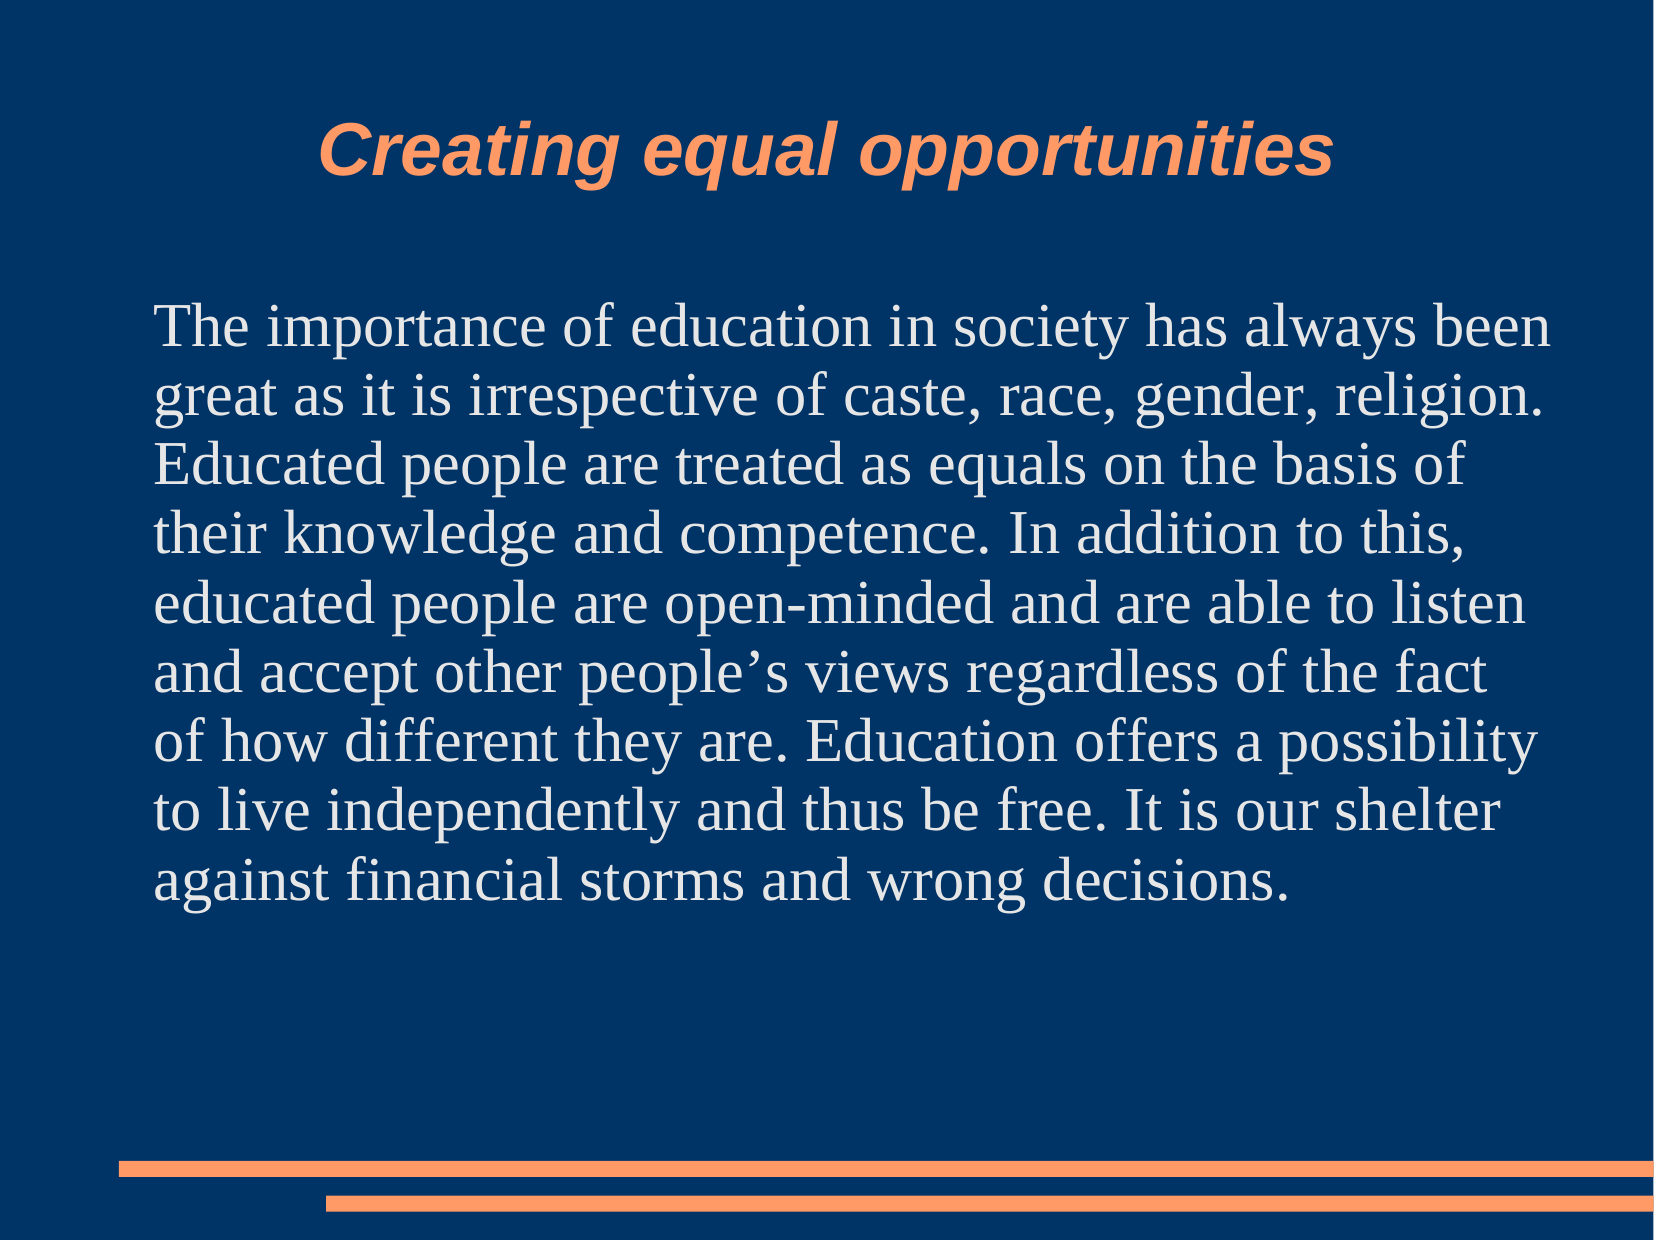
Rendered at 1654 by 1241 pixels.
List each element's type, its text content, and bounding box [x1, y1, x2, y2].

title Creating equal opportunities [121, 46, 1534, 254]
list The importance of education in society has always been great as it is irrespective of caste, race, gender, religion. Educated people are treated as equals on the basis of their knowledge and competence. In addition to this, educated people are open-minded and are able to listen and accept other people’s views regardless of the fact of how different they are. Education offers a possibility to live independently and thus be free. It is our shelter against financial storms and wrong decisions. [82, 290, 1571, 1109]
